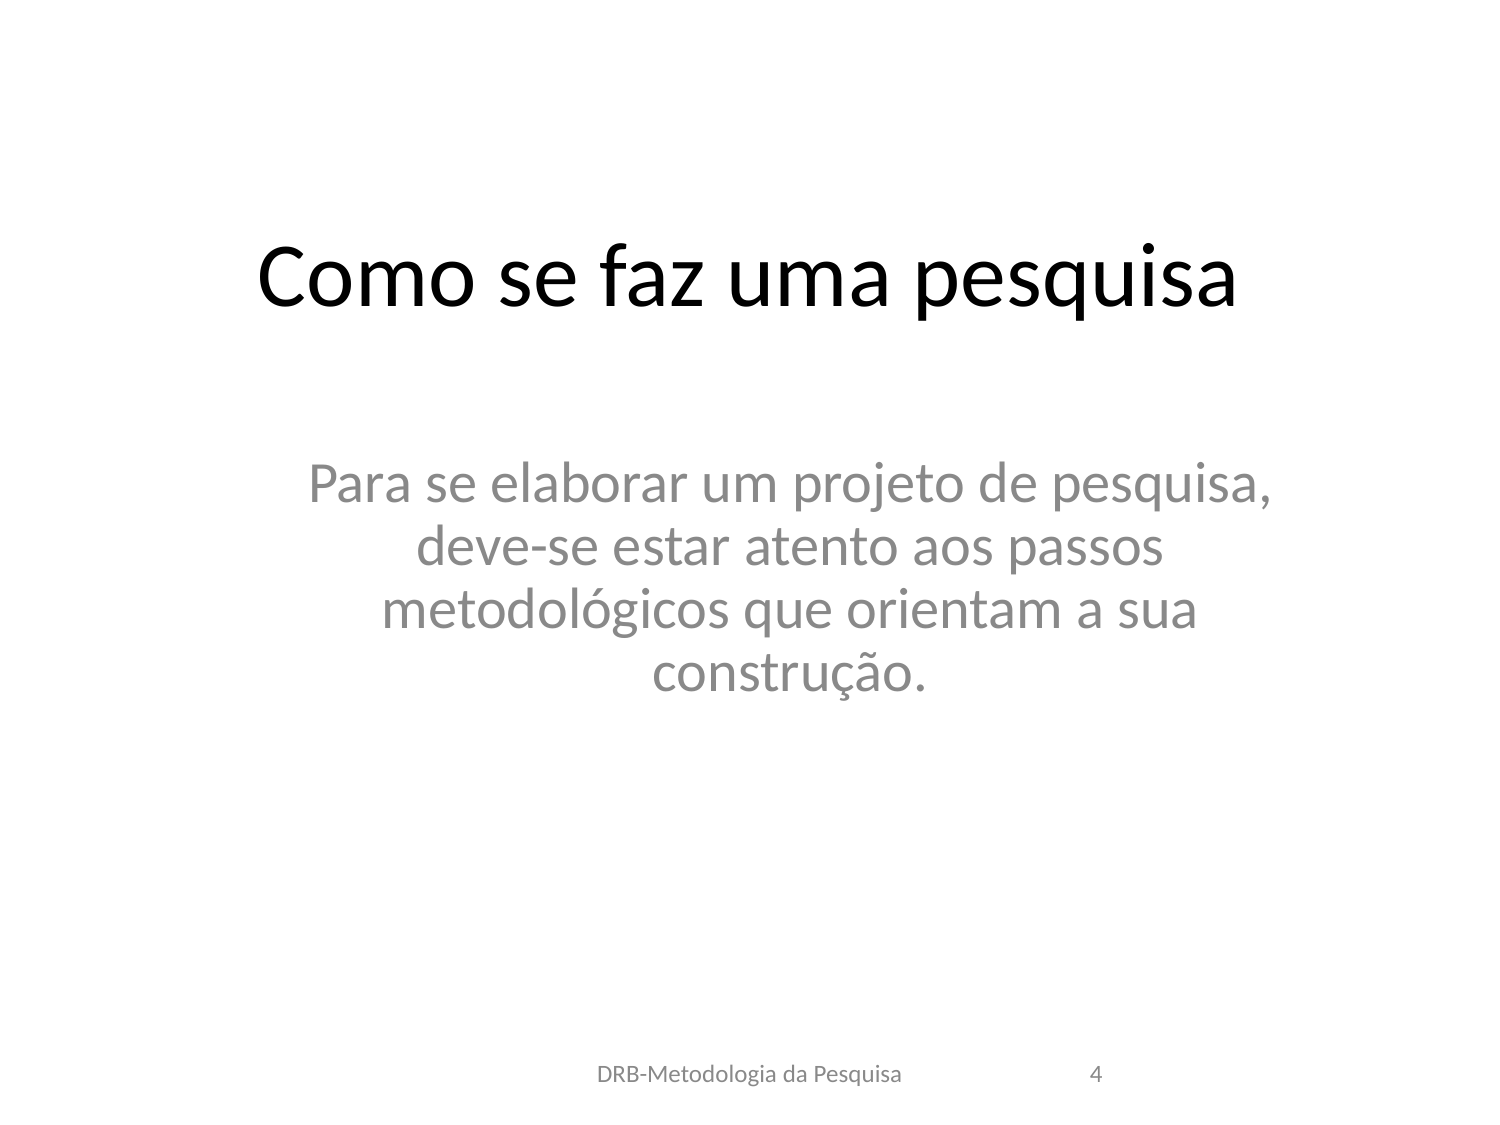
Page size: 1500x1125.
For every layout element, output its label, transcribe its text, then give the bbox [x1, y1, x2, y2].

title Como se faz uma pesquisa [112, 149, 1388, 391]
text_box 4 [1074, 1042, 1426, 1103]
subtitle Para se elaborar um projeto de pesquisa, deve-se estar atento aos passos metodológicos que orientam a sua construção. [265, 444, 1316, 732]
text_box DRB-Metodologia da Pesquisa [512, 1042, 988, 1103]
